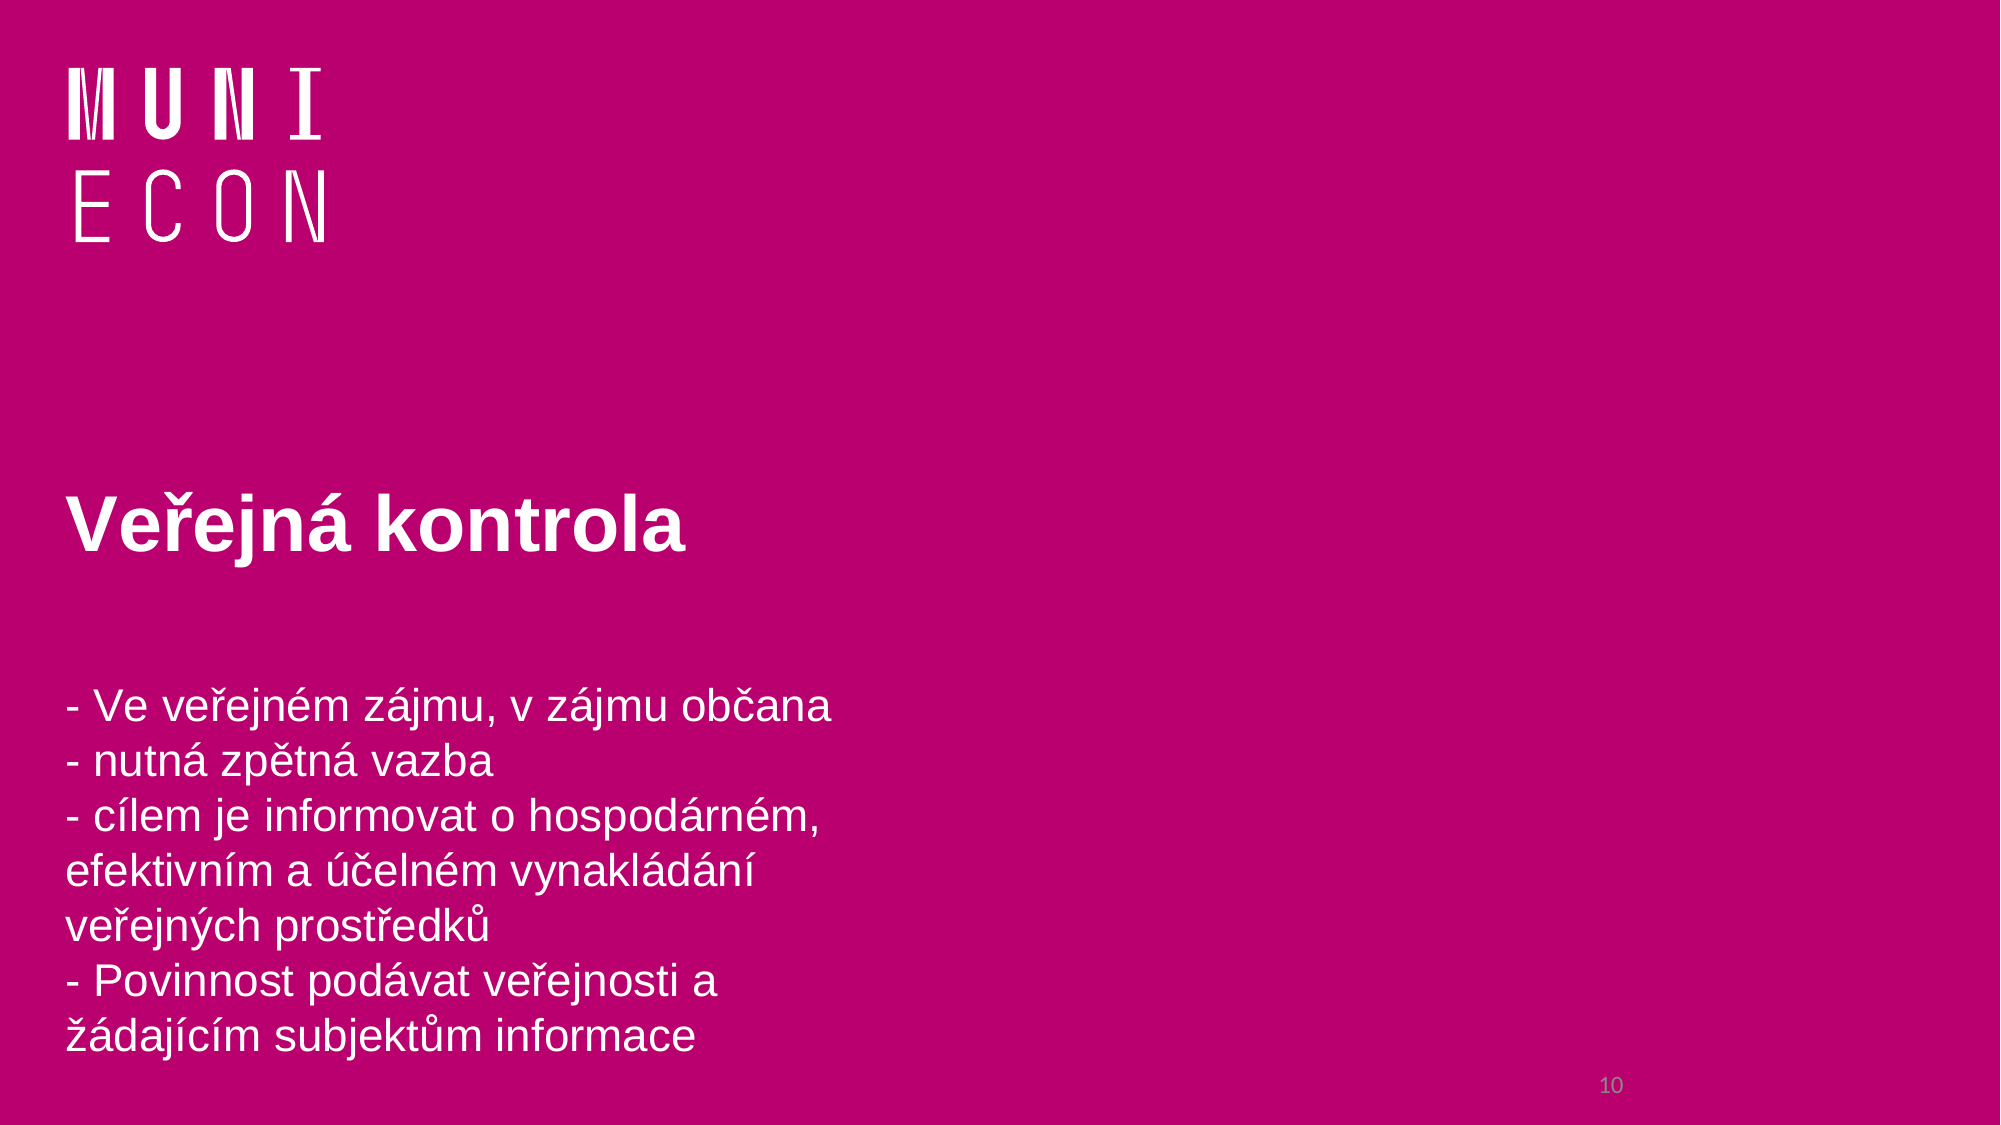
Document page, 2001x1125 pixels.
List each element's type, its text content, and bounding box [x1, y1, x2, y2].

title Veřejná kontrola [65, 475, 927, 668]
text_box [1583, 1061, 1704, 1107]
subtitle - Ve veřejném zájmu, v zájmu občana - nutná zpětná vazba - cílem je informovat o hospodárném, efektivním a účelném vynakládání veřejných prostředků - Povinnost podávat veřejnosti a žádajícím subjektům informace [65, 675, 927, 790]
